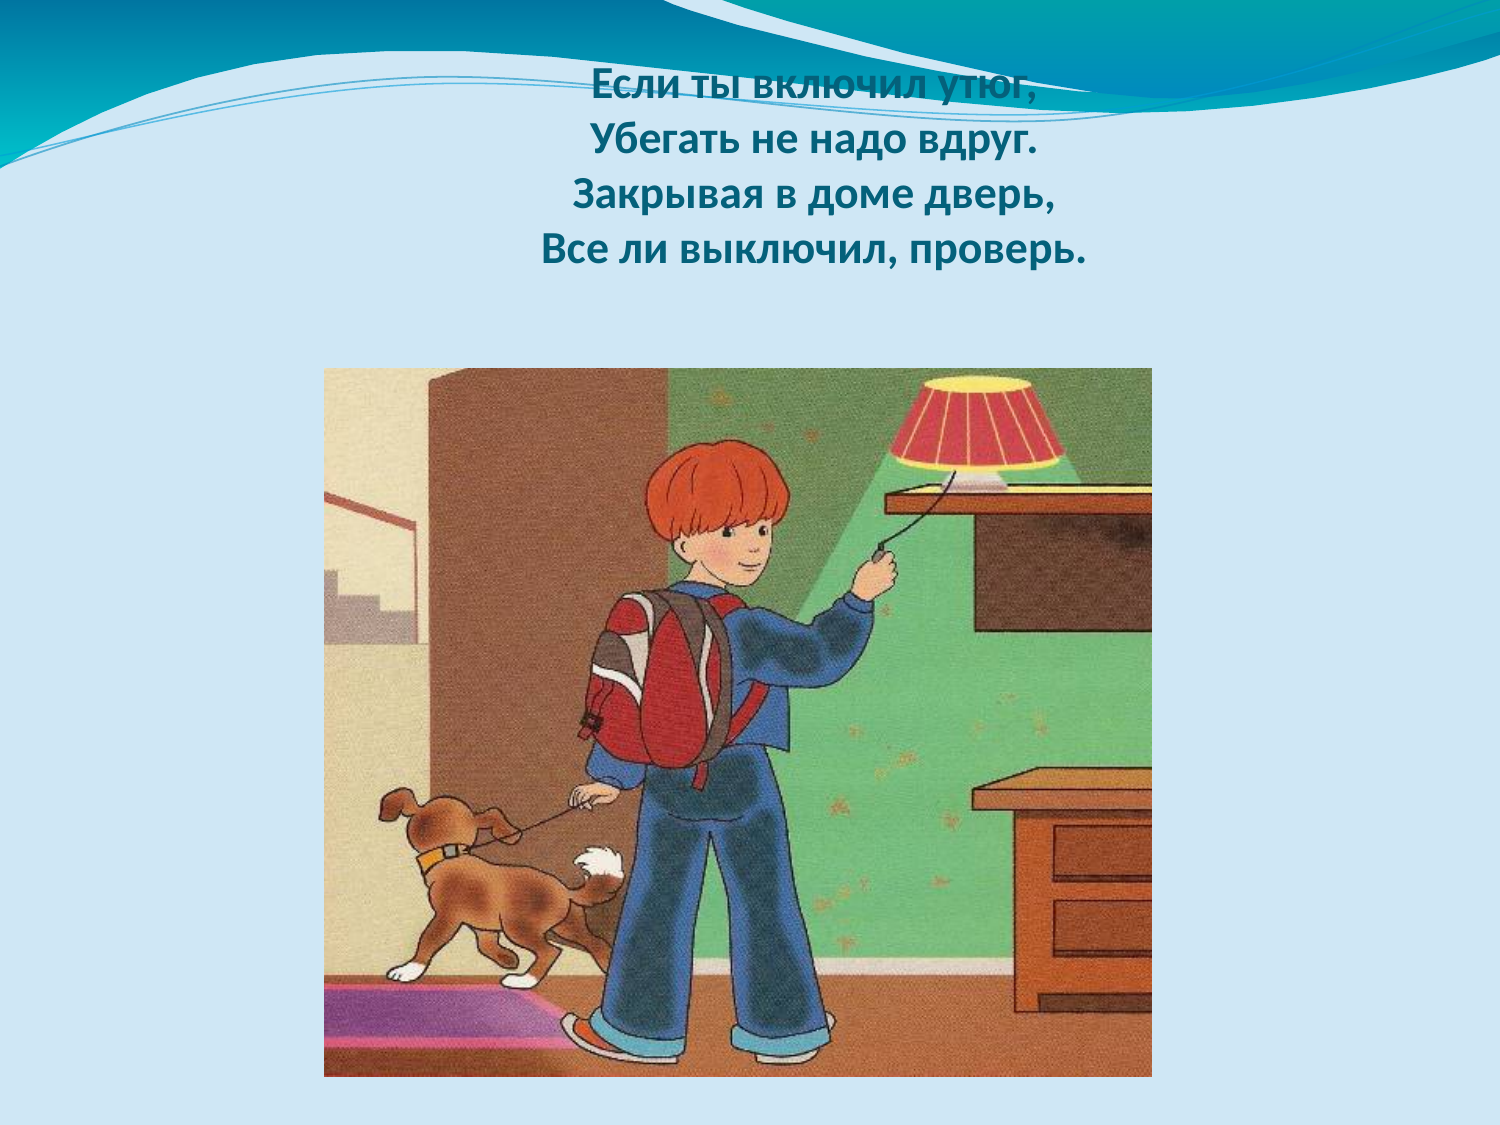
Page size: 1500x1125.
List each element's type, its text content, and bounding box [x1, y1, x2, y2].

title Если ты включил утюг, Убегать не надо вдруг. Закрывая в доме дверь, Все ли выключил, проверь. [75, 45, 1300, 338]
picture [324, 368, 1152, 1078]
